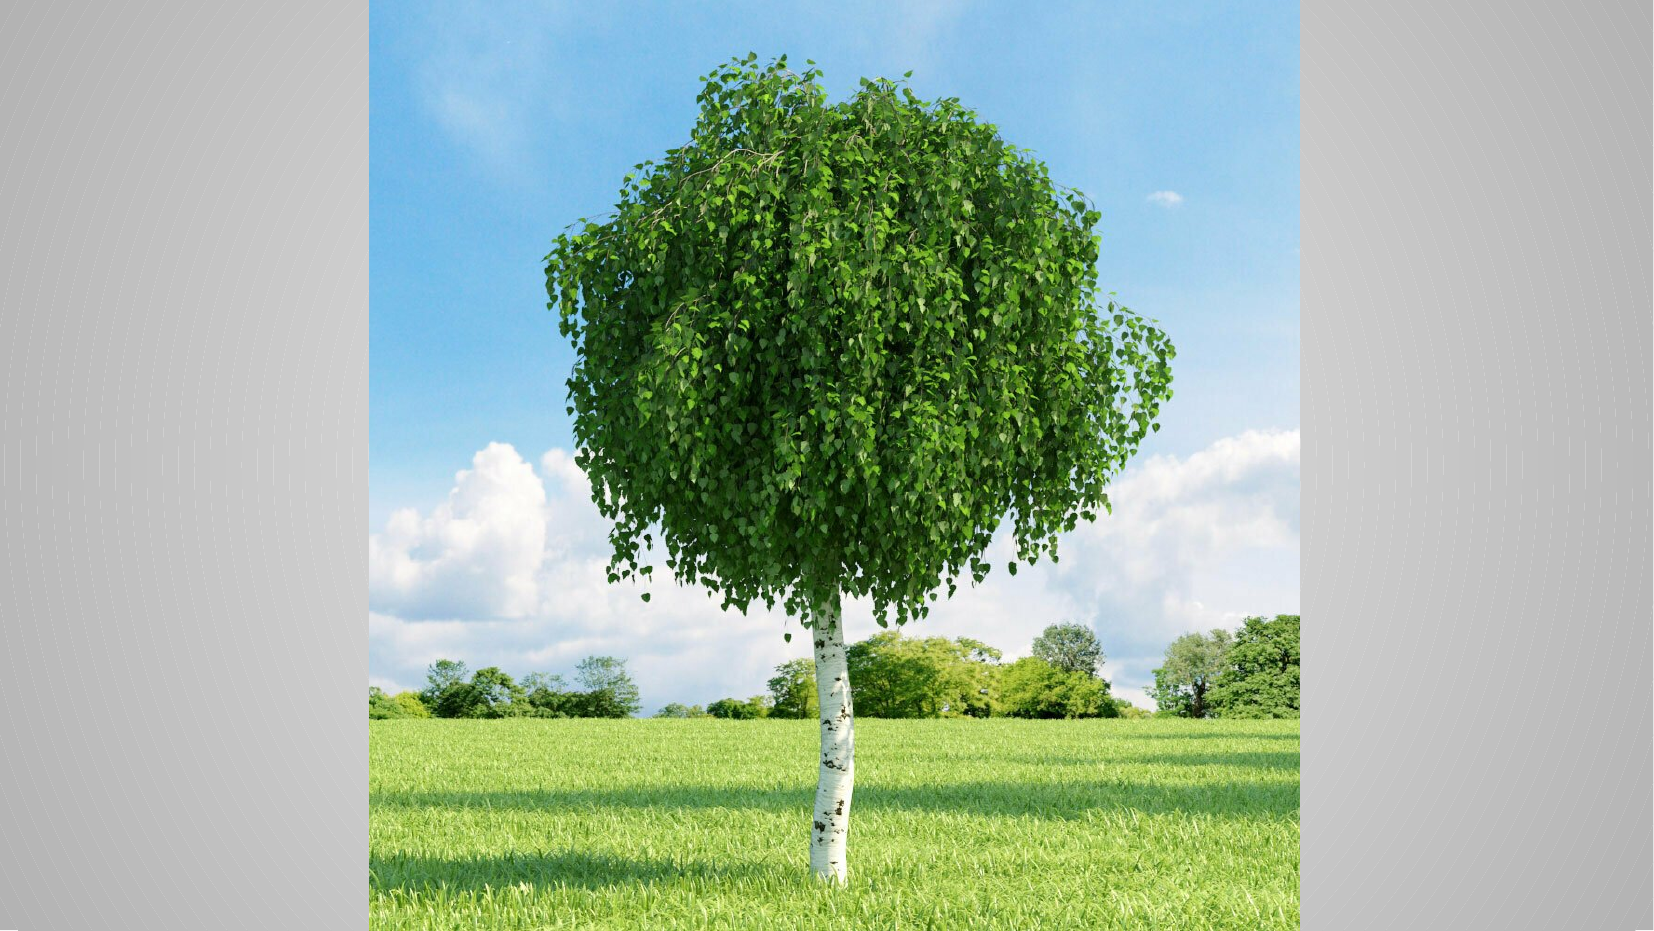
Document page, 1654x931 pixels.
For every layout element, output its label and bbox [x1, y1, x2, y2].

picture [369, 0, 1300, 931]
